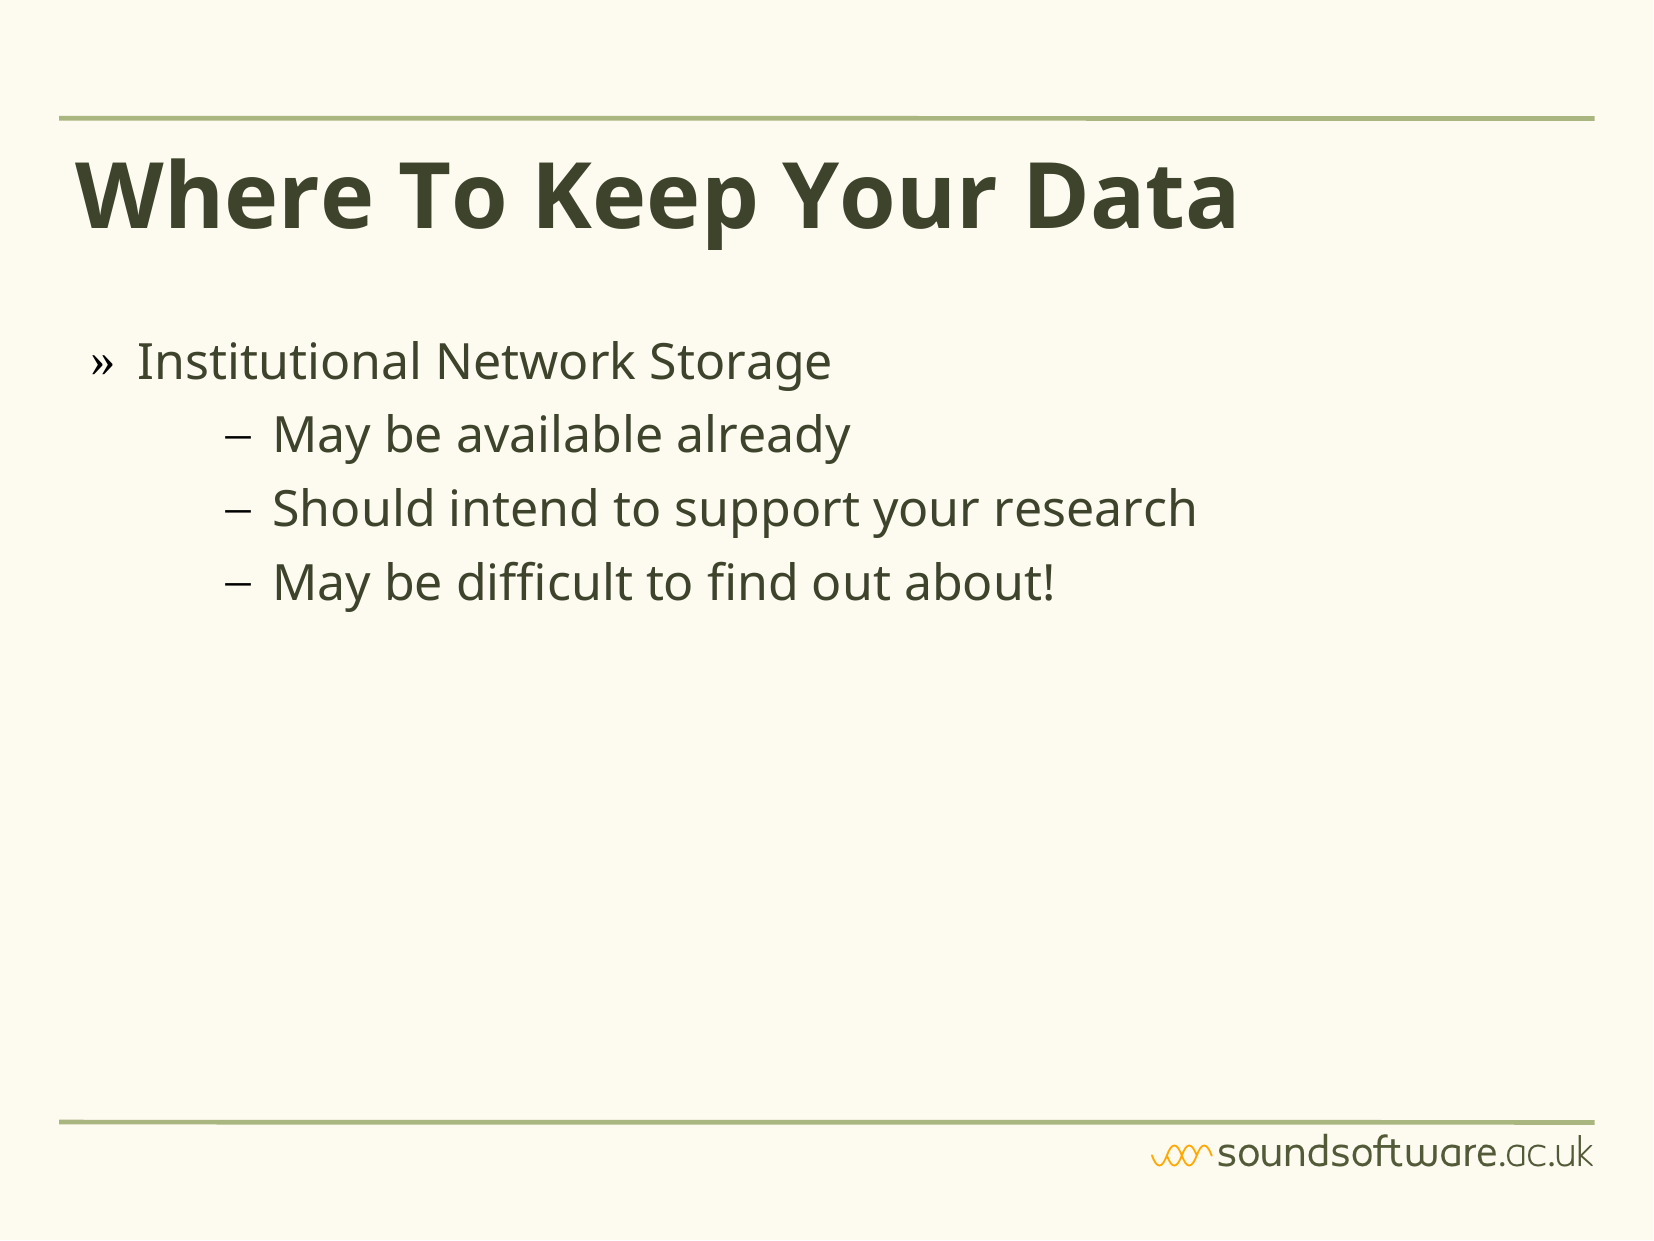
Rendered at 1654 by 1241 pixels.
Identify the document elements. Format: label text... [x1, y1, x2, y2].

title Where To Keep Your Data [59, 109, 1594, 274]
picture [1151, 1140, 1593, 1167]
list Institutional Network Storage May be available already Should intend to support your research May be difficult to find out about! [59, 321, 1594, 1140]
